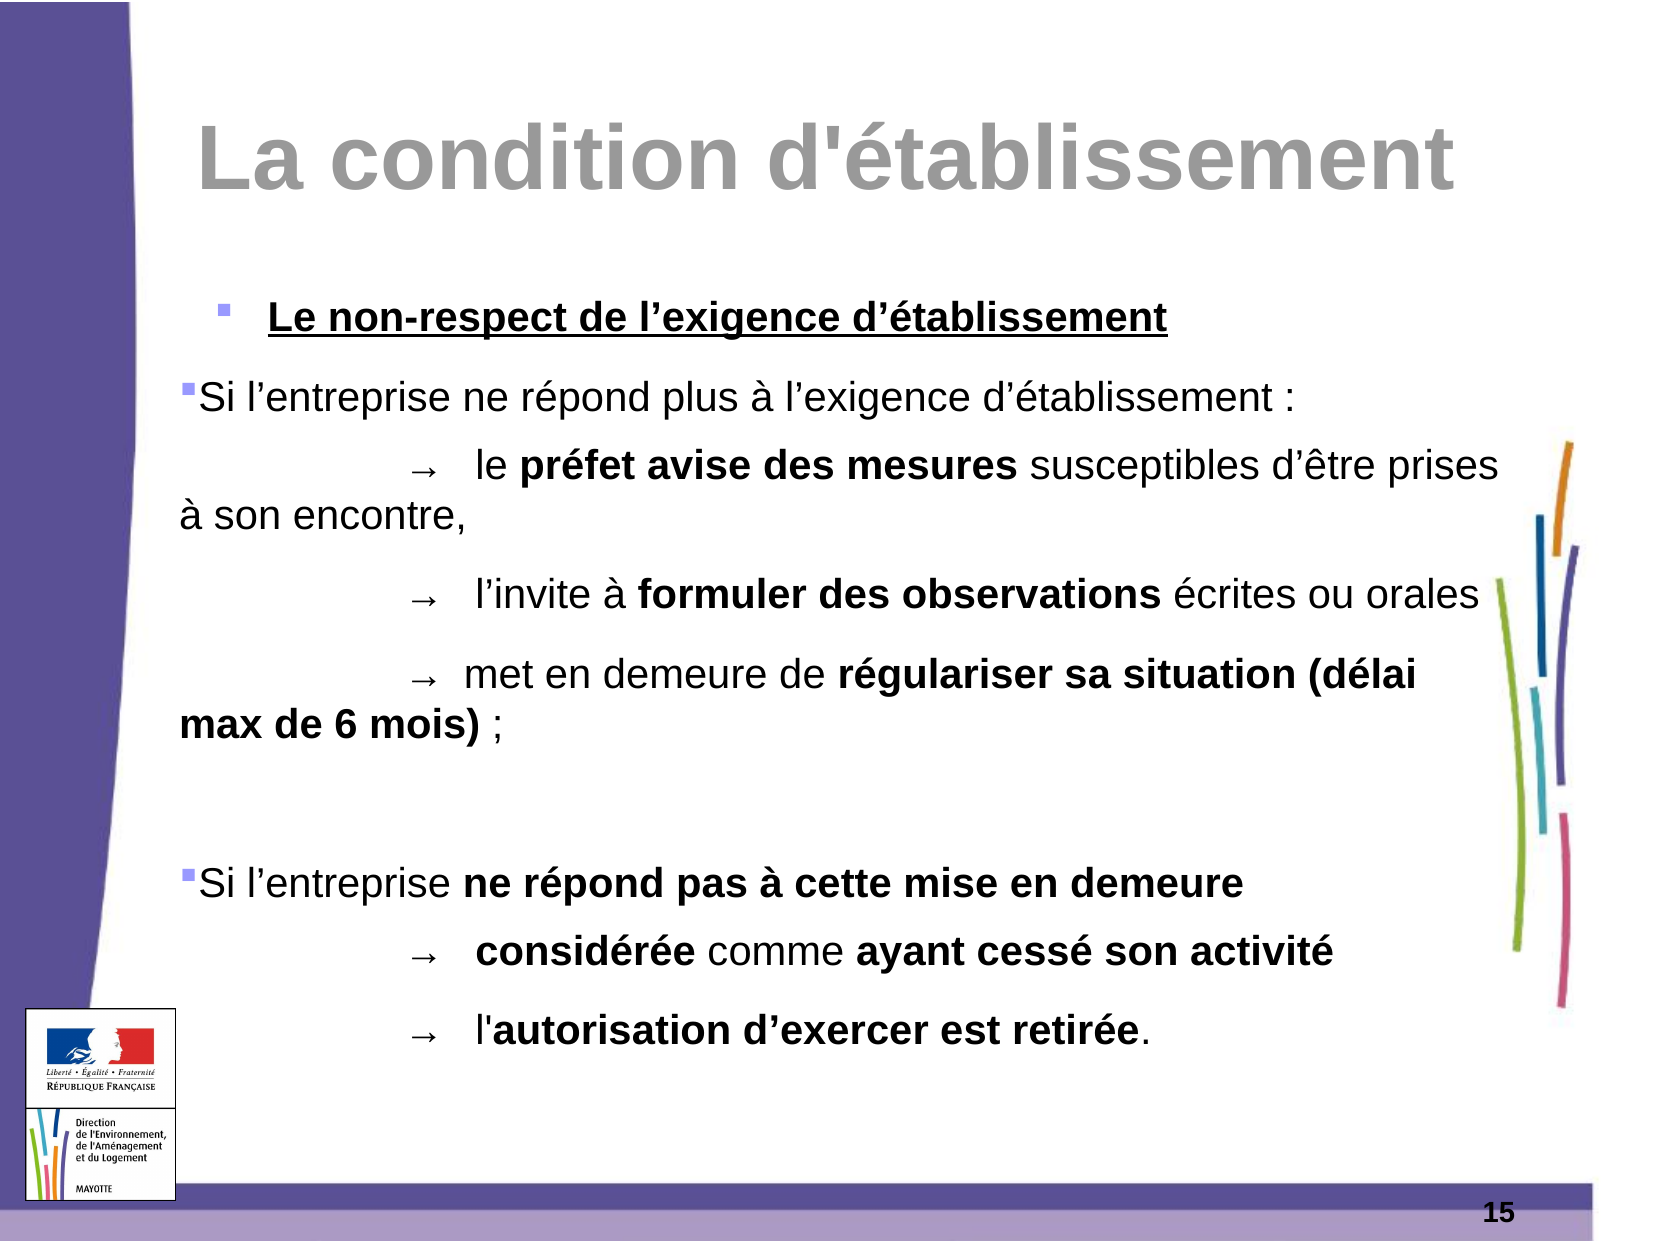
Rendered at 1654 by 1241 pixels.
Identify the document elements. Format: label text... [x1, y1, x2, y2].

list Le non-respect de l’exigence d’établissement Si l’entreprise ne répond plus à l’exigence d’établissement : → le préfet avise des mesures susceptibles d’être prises à son encontre, → l’invite à formuler des observations écrites ou orales → met en demeure de régulariser sa situation (délai max de 6 mois) ; Si l’entreprise ne répond pas à cette mise en demeure → considérée comme ayant cessé son activité → l'autorisation d’exercer est retirée. [179, 290, 1509, 1109]
text_box [1482, 1193, 1636, 1241]
title La condition d'établissement [82, 49, 1571, 257]
